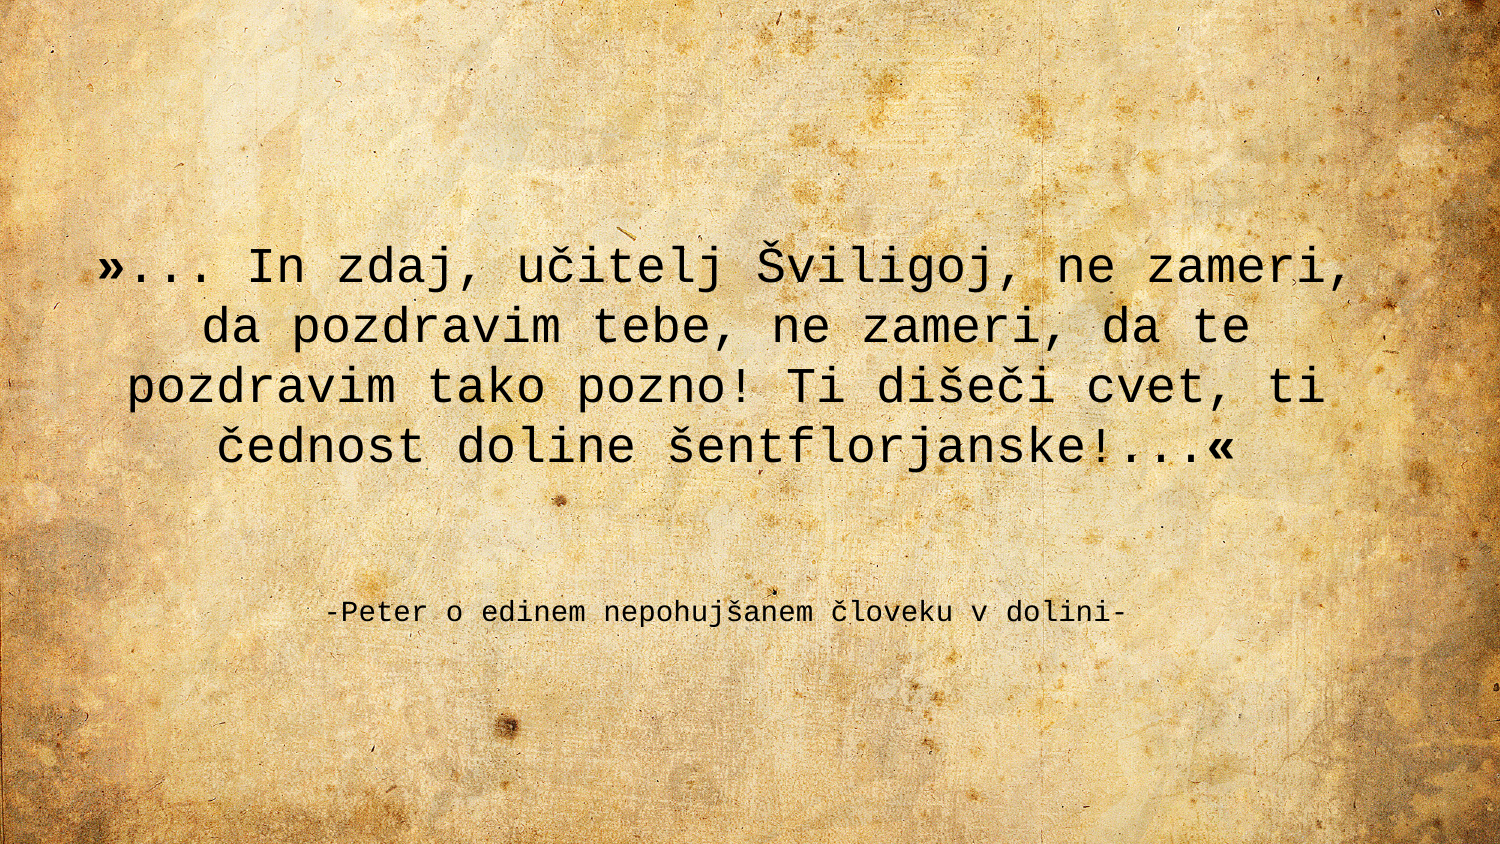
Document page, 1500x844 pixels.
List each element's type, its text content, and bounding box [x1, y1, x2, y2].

picture [0, 0, 1500, 844]
title »... In zdaj, učitelj Šviligoj, ne zameri, da pozdravim tebe, ne zameri, da te pozdravim tako pozno! Ti dišeči cvet, ti čednost doline šentflorjanske!...« -Peter o edinem nepohujšanem človeku v dolini- [51, 225, 1401, 643]
